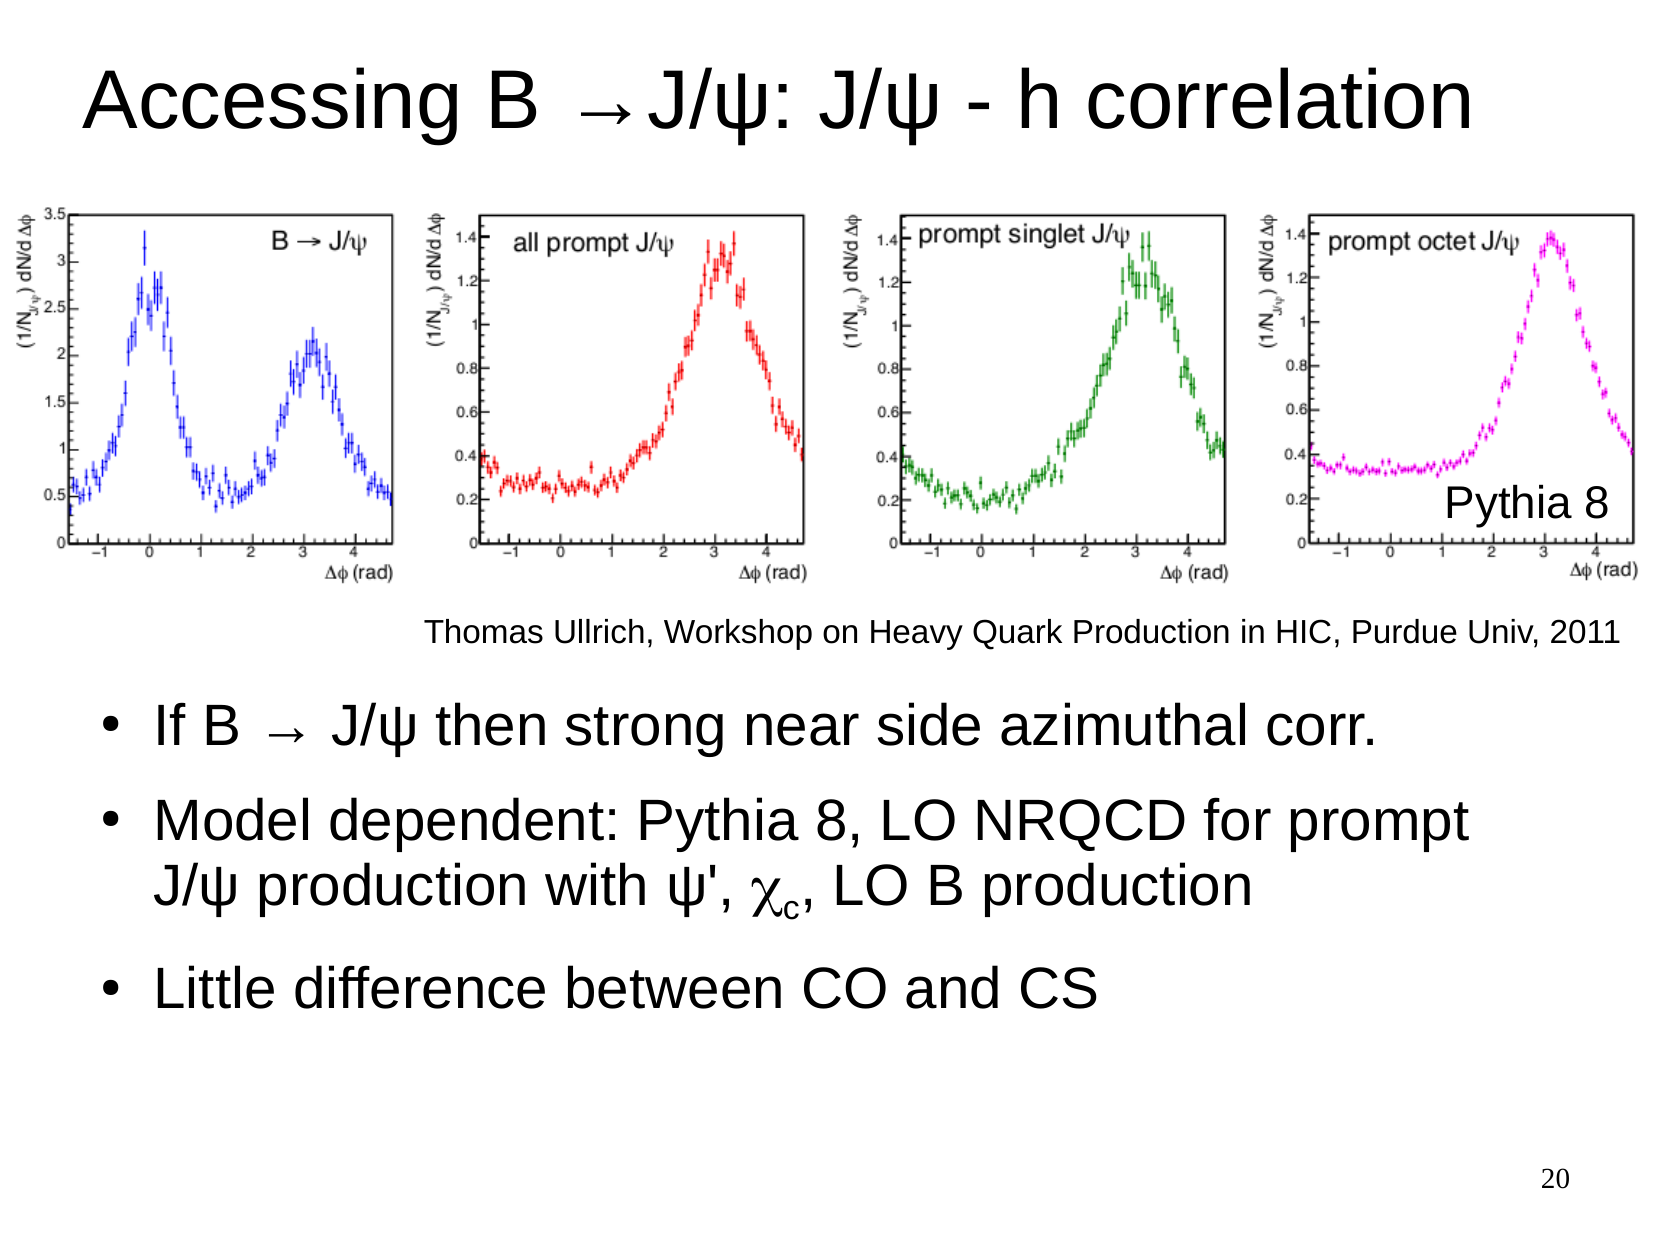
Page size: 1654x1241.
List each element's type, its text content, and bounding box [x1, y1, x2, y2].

text_box Pythia 8 [1373, 476, 1653, 557]
picture [5, 199, 1653, 595]
list If B → J/ψ then strong near side azimuthal corr. Model dependent: Pythia 8, LO NRQCD for prompt J/ψ production with ψ', cc, LO B production Little difference between CO and CS [82, 692, 1571, 1143]
title Accessing B →J/ψ: J/ψ - h correlation [82, 49, 1571, 151]
text_box Thomas Ullrich, Workshop on Heavy Quark Production in HIC, Purdue Univ, 2011 [409, 605, 1653, 663]
